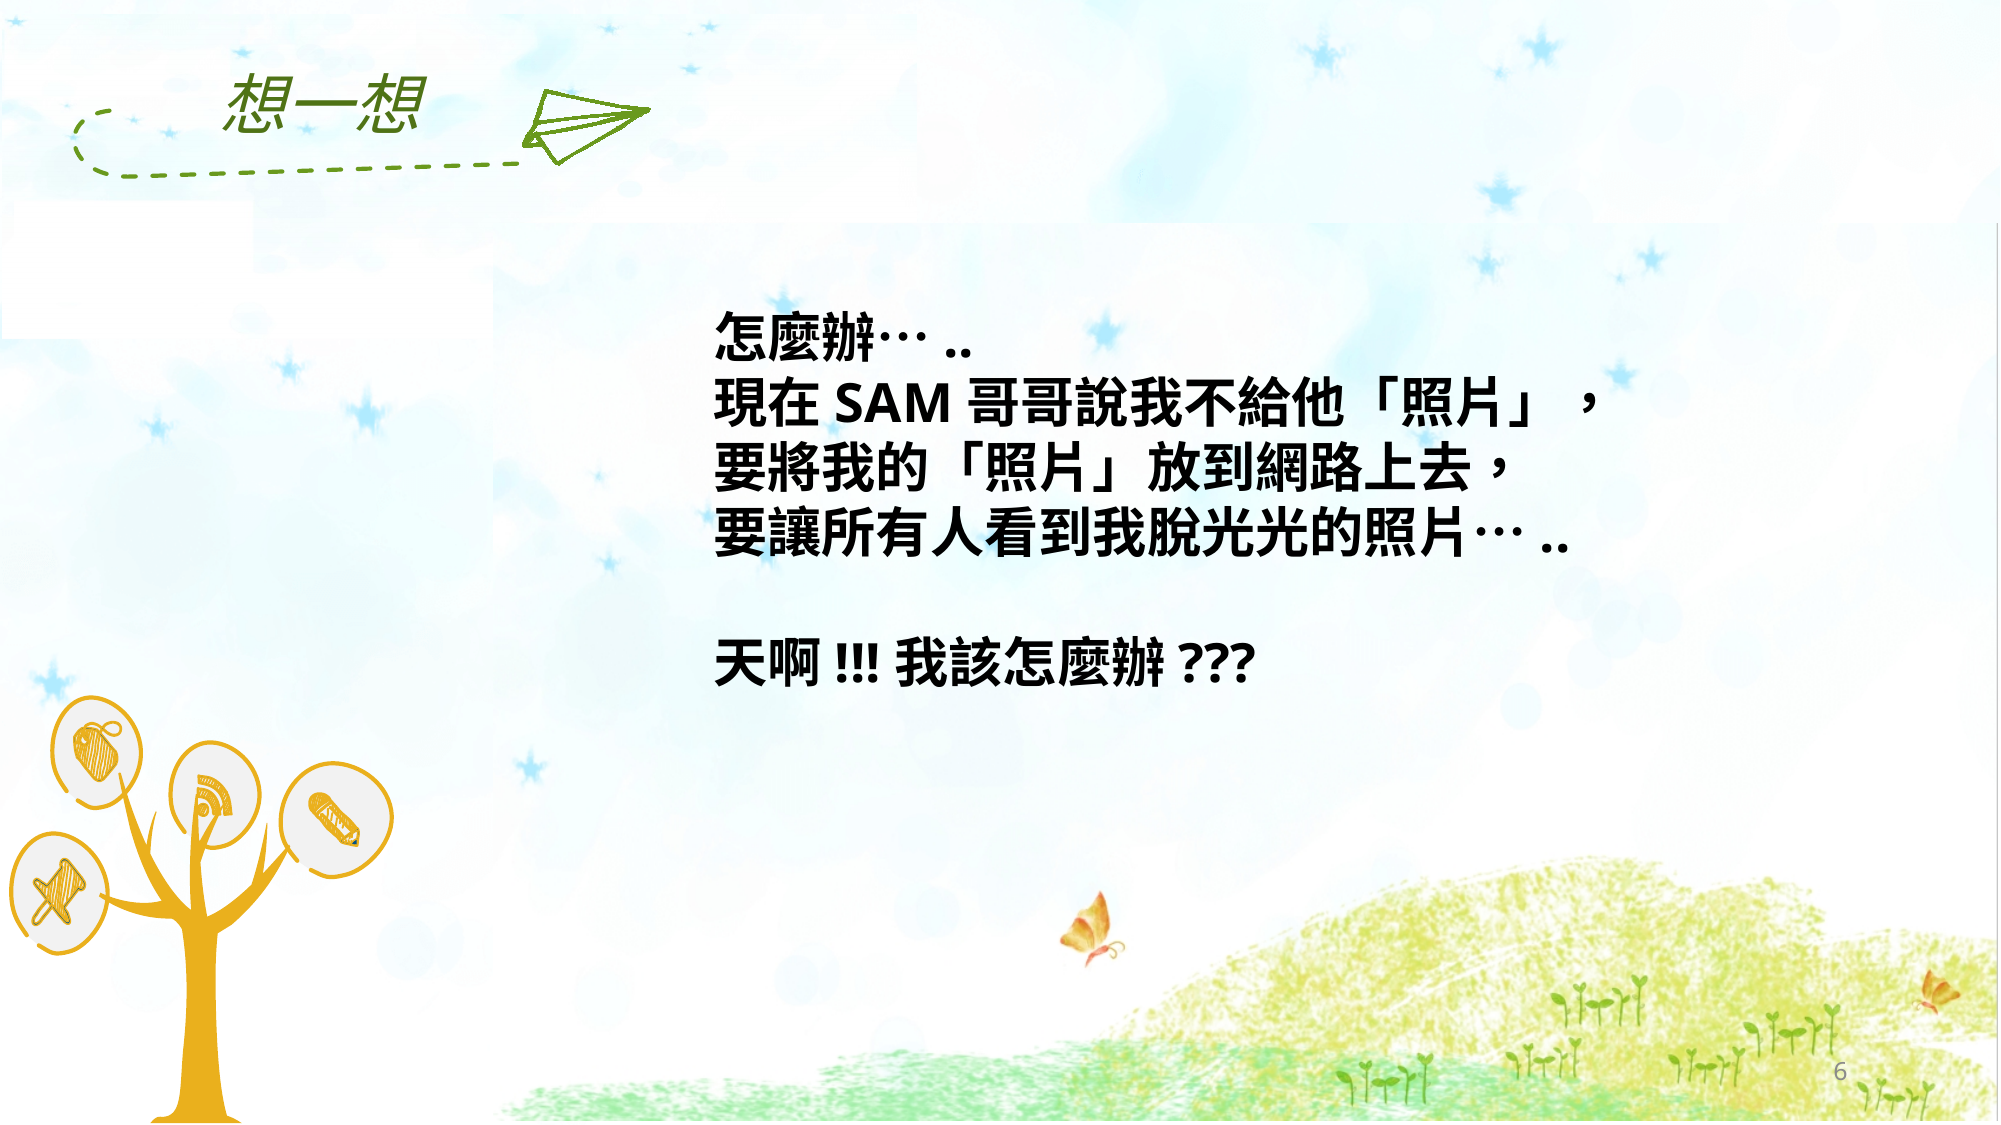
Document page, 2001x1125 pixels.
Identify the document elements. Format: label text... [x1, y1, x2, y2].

slide_number <編號> [1412, 1042, 1863, 1103]
text_box [11, 697, 392, 1124]
text_box [522, 89, 651, 166]
picture [2, 14, 1998, 1122]
text_box 怎麼辦….. 現在SAM哥哥說我不給他「照片」， 要將我的「照片」放到網路上去， 要讓所有人看到我脫光光的照片….. 天啊!!!我該怎麼辦??? [698, 295, 1721, 701]
text_box 想一想 [204, 55, 435, 151]
